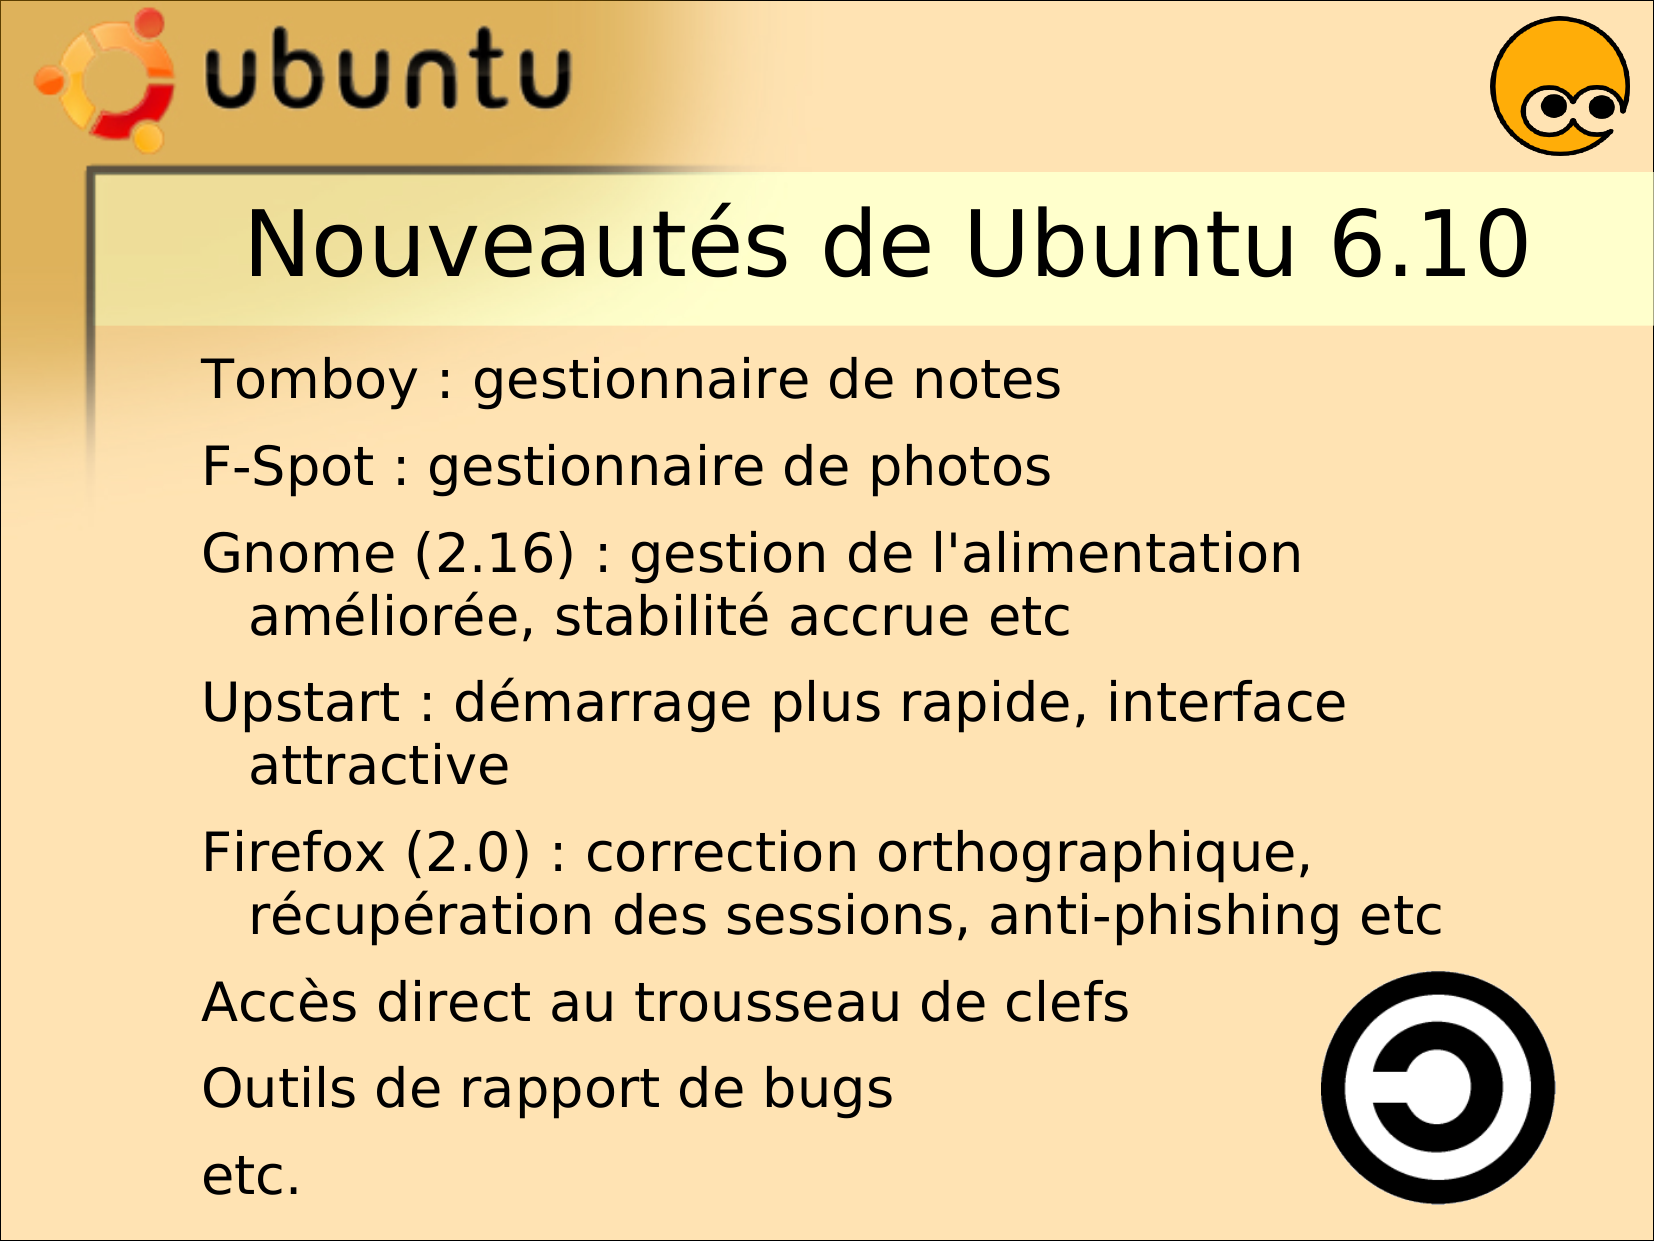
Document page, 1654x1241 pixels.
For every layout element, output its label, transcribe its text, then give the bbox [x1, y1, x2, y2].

list Tomboy : gestionnaire de notes F-Spot : gestionnaire de photos Gnome (2.16) : gestion de l'alimentation améliorée, stabilité accrue etc Upstart : démarrage plus rapide, interface attractive Firefox (2.0) : correction orthographique, récupération des sessions, anti-phishing etc Accès direct au trousseau de clefs Outils de rapport de bugs etc. [106, 348, 1595, 1208]
picture [1490, 16, 1630, 156]
title Nouveautés de Ubuntu 6.10 [172, 184, 1589, 305]
picture [0, 0, 1256, 552]
picture [1321, 971, 1556, 1206]
